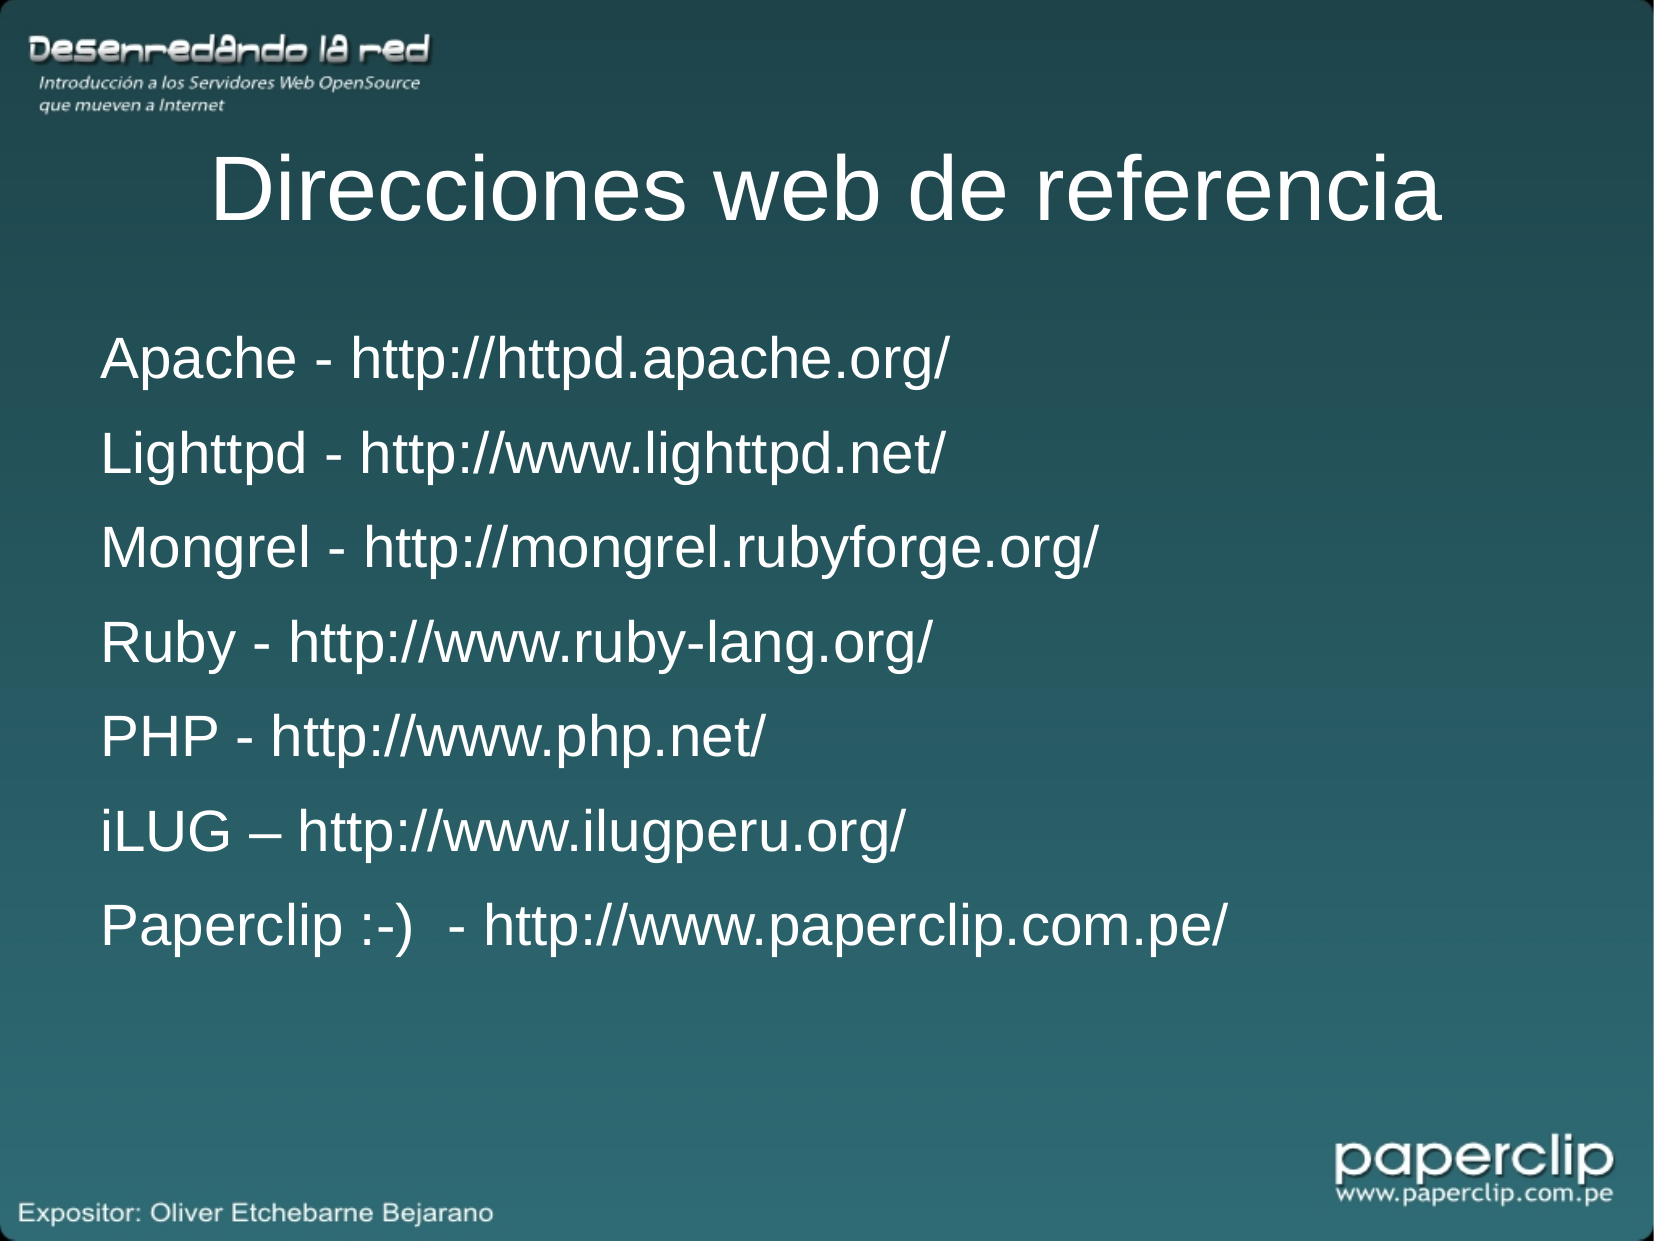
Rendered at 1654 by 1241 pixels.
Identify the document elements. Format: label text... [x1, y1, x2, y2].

picture [0, 0, 1654, 1241]
title Direcciones web de referencia [82, 92, 1571, 285]
list Apache - http://httpd.apache.org/ Lighttpd - http://www.lighttpd.net/ Mongrel - http://mongrel.rubyforge.org/ Ruby - http://www.ruby-lang.org/ PHP - http://www.php.net/ iLUG – http://www.ilugperu.org/ Paperclip :-) - http://www.paperclip.com.pe/ [82, 325, 1571, 1130]
